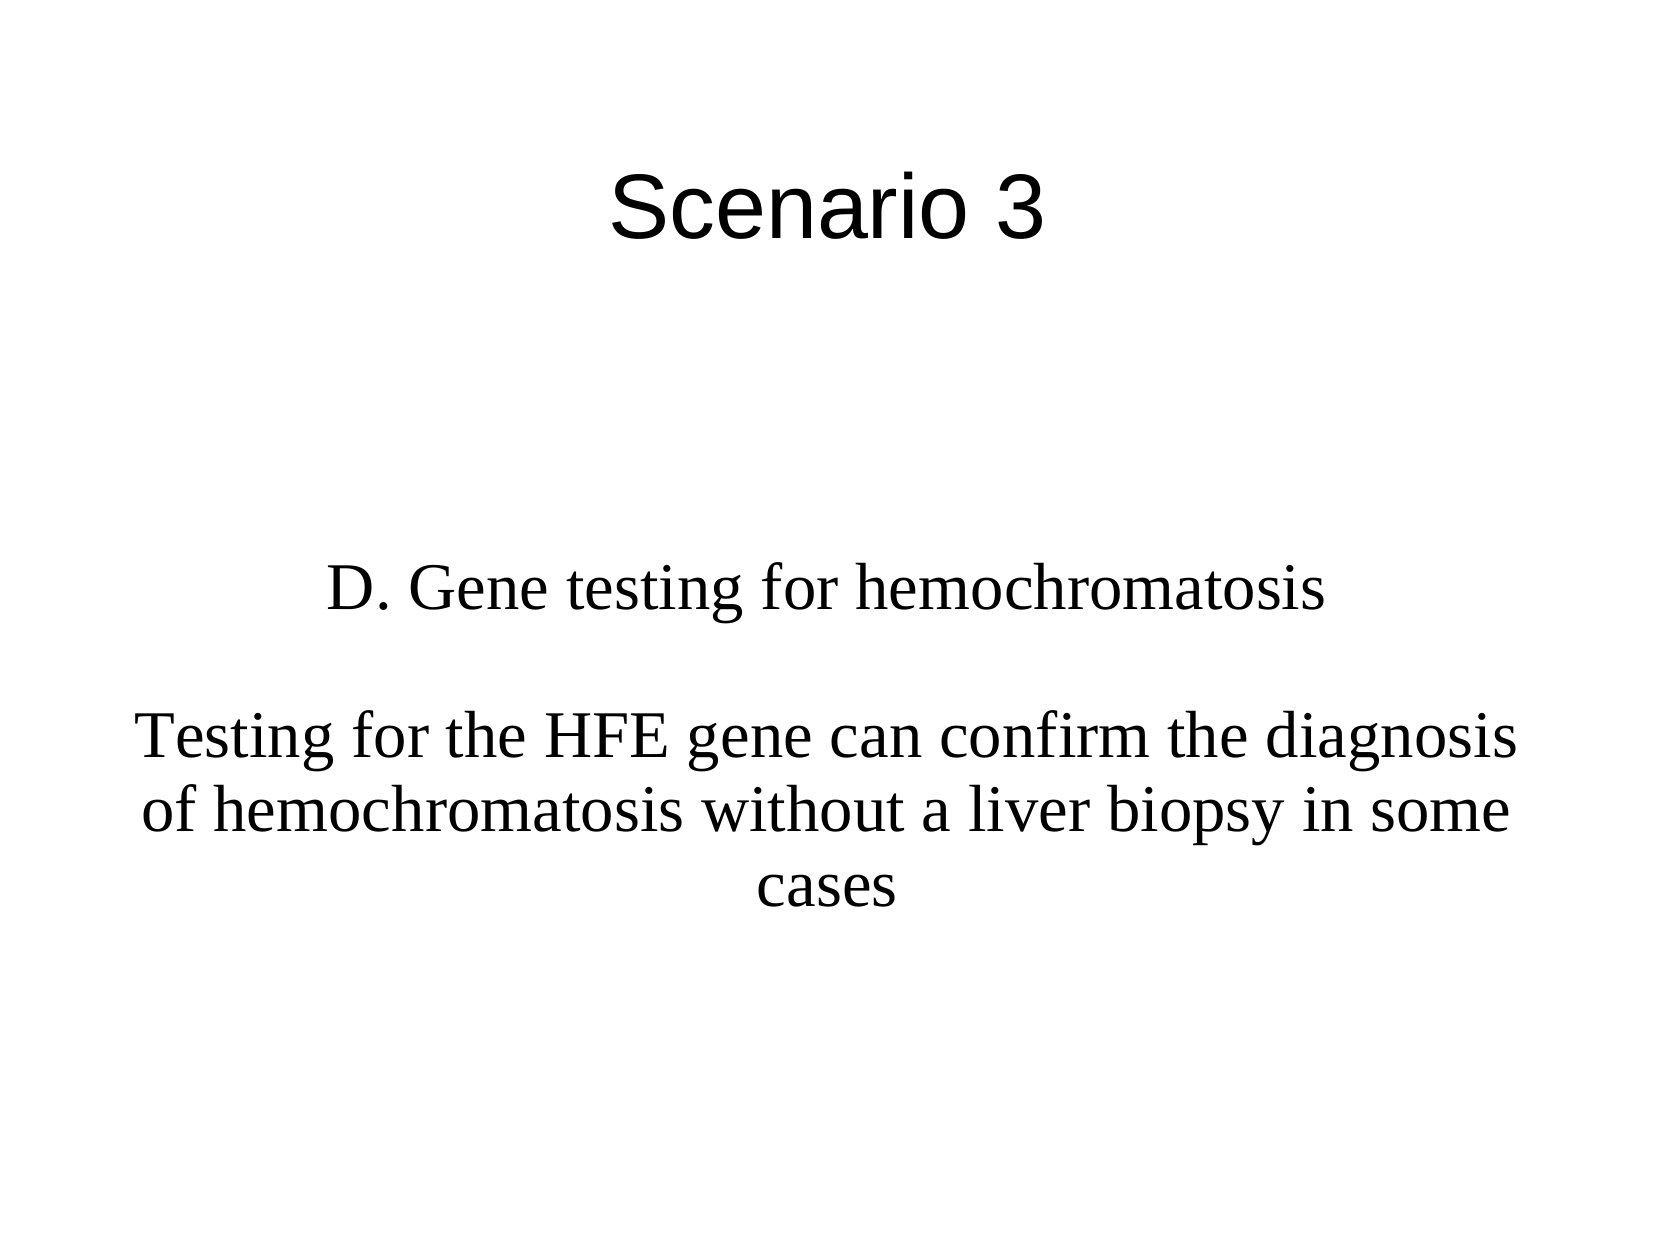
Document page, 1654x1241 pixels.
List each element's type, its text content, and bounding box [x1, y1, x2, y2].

subtitle D. Gene testing for hemochromatosis Testing for the HFE gene can confirm the diagnosis of hemochromatosis without a liver biopsy in some cases [121, 344, 1534, 1127]
title Scenario 3 [121, 102, 1534, 311]
